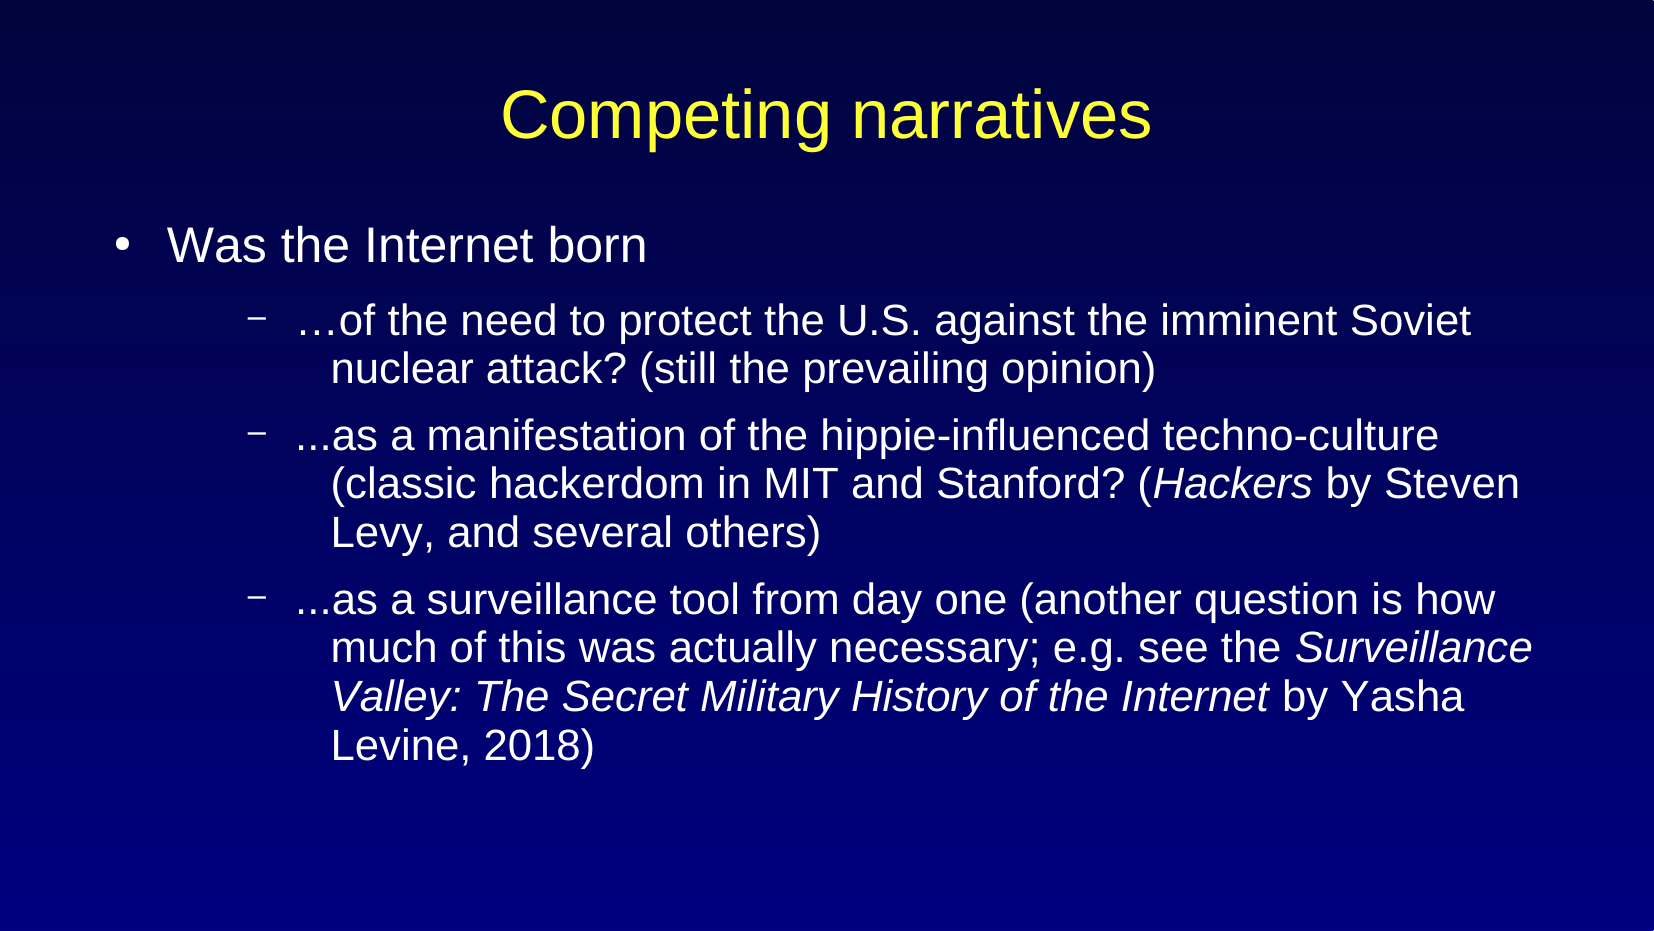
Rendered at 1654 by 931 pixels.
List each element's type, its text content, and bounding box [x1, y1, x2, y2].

title Competing narratives [82, 37, 1571, 193]
list Was the Internet born …of the need to protect the U.S. against the imminent Soviet nuclear attack? (still the prevailing opinion) ...as a manifestation of the hippie-influenced techno-culture (classic hackerdom in MIT and Stanford? (Hackers by Steven Levy, and several others) ...as a surveillance tool from day one (another question is how much of this was actually necessary; e.g. see the Surveillance Valley: The Secret Military History of the Internet by Yasha Levine, 2018) [82, 217, 1571, 770]
